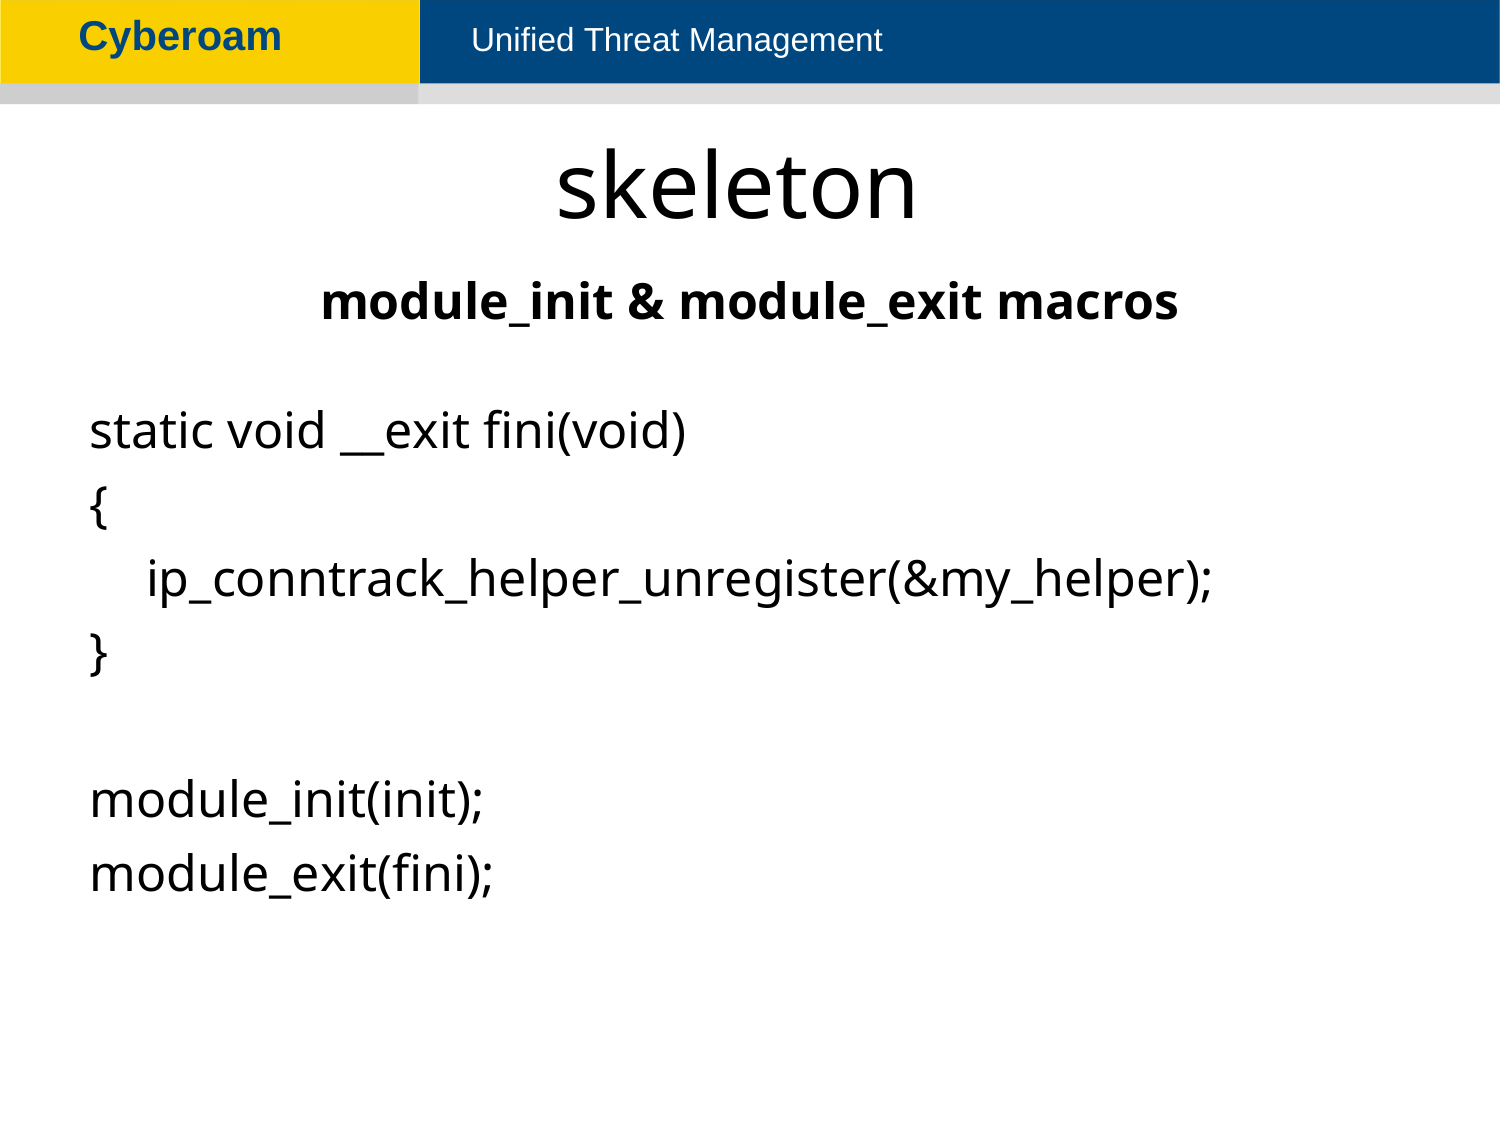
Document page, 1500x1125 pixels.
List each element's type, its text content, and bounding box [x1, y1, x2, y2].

title skeleton [75, 112, 1426, 240]
list module_init & module_exit macros static void __exit fini(void) { ip_conntrack_helper_unregister(&my_helper); } module_init(init); module_exit(fini); [75, 262, 1426, 1063]
picture [0, 0, 1500, 83]
